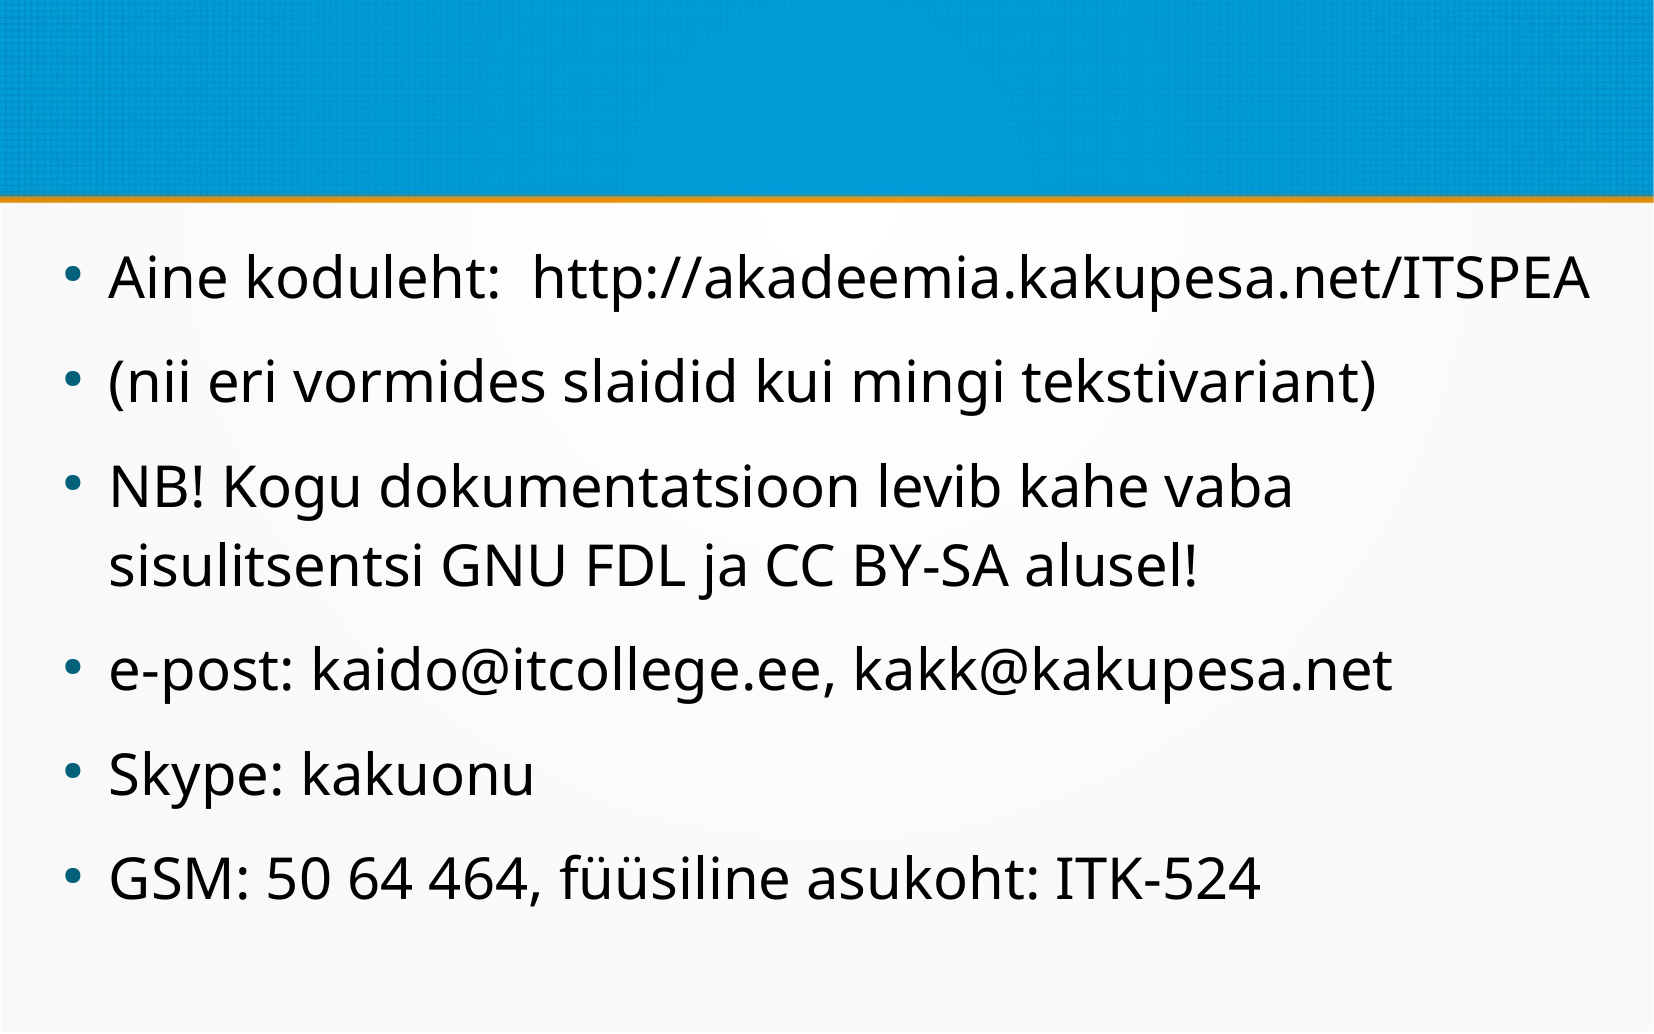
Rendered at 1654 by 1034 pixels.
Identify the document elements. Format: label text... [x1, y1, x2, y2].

picture [0, 195, 1654, 1034]
list Aine koduleht: http://akadeemia.kakupesa.net/ITSPEA (nii eri vormides slaidid kui mingi tekstivariant) NB! Kogu dokumentatsioon levib kahe vaba sisulitsentsi GNU FDL ja CC BY-SA alusel! e-post: kaido@itcollege.ee, kakk@kakupesa.net Skype: kakuonu GSM: 50 64 464, füüsiline asukoht: ITK-524 [47, 236, 1607, 1002]
